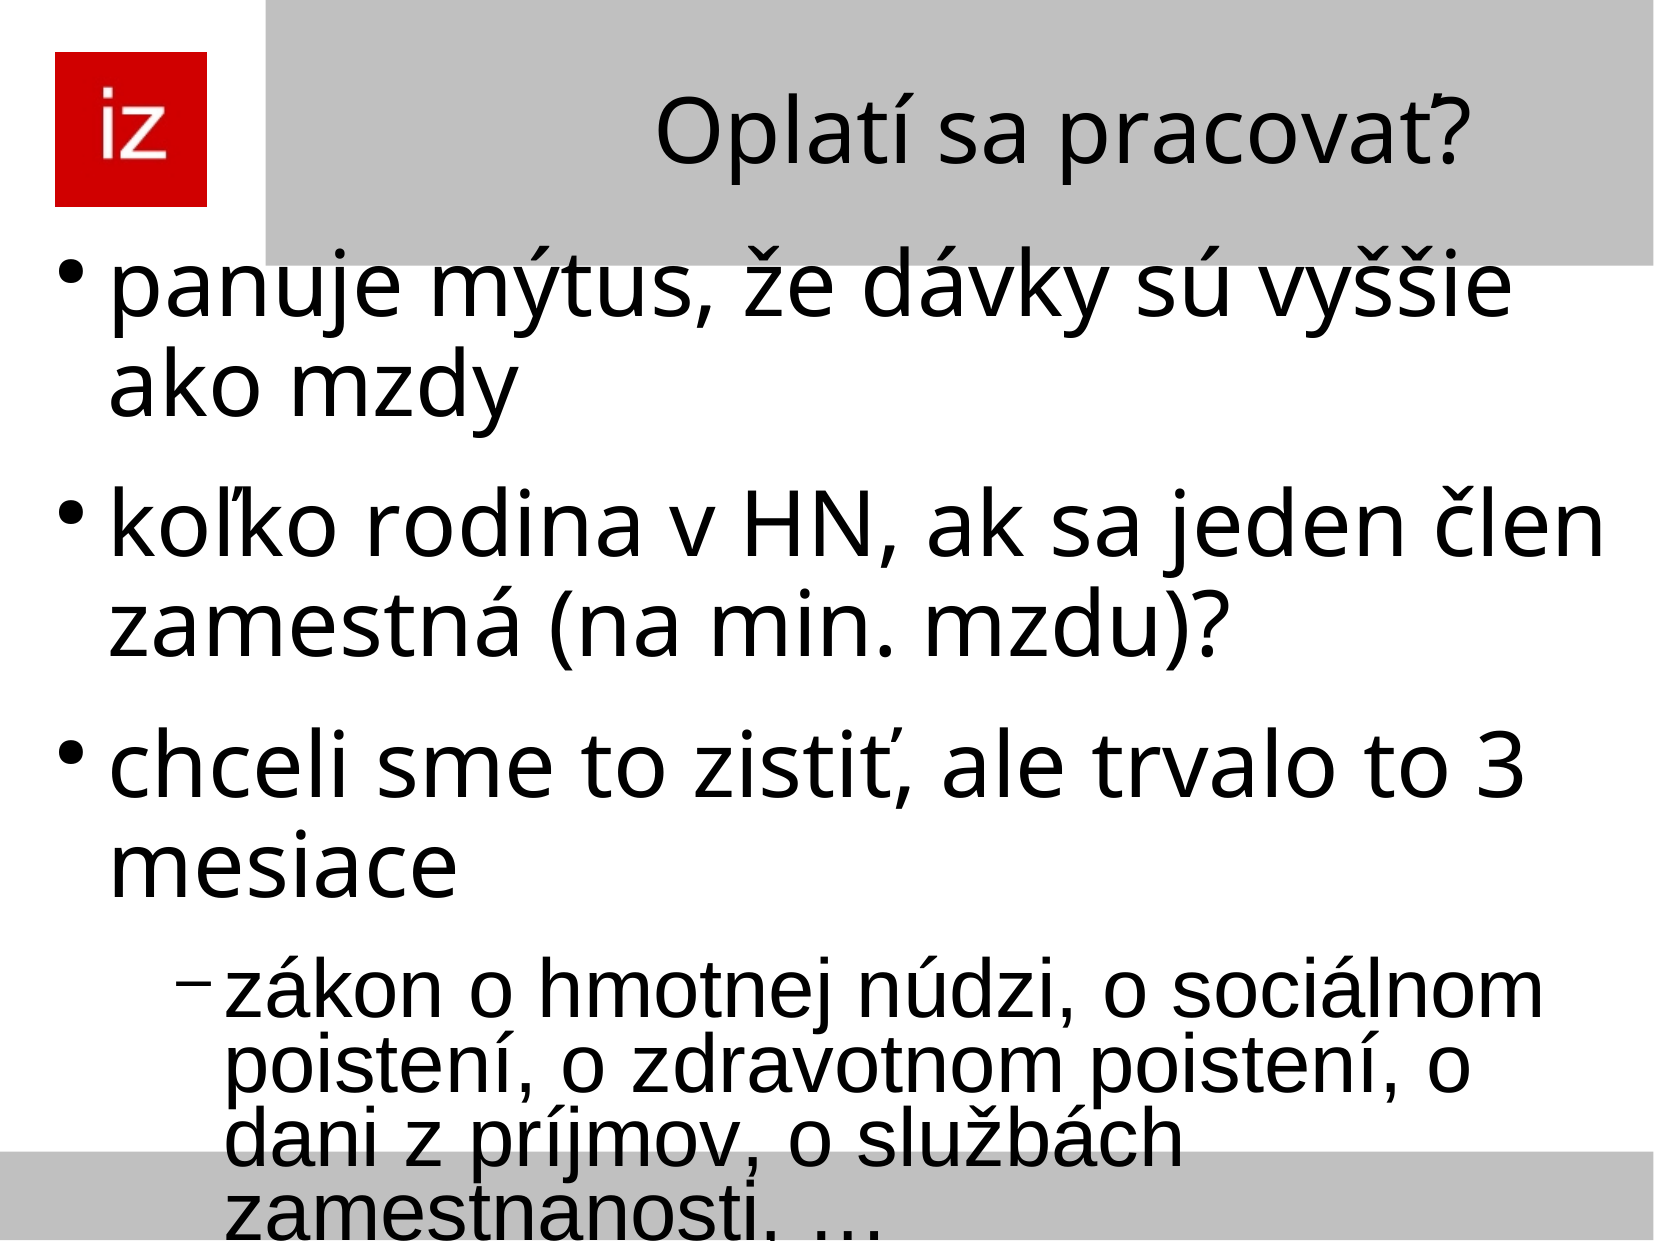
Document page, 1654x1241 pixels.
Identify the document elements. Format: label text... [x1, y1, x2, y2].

picture [55, 52, 207, 207]
list panuje mýtus, že dávky sú vyššie ako mzdy koľko rodina v HN, ak sa jeden člen zamestná (na min. mzdu)? chceli sme to zistiť, ale trvalo to 3 mesiace zákon o hmotnej núdzi, o sociálnom poistení, o zdravotnom poistení, o dani z príjmov, o službách zamestnanosti, … výsledok: dostane dosť veľa [0, 236, 1654, 1241]
title Oplatí sa pracovať? [561, 29, 1565, 236]
